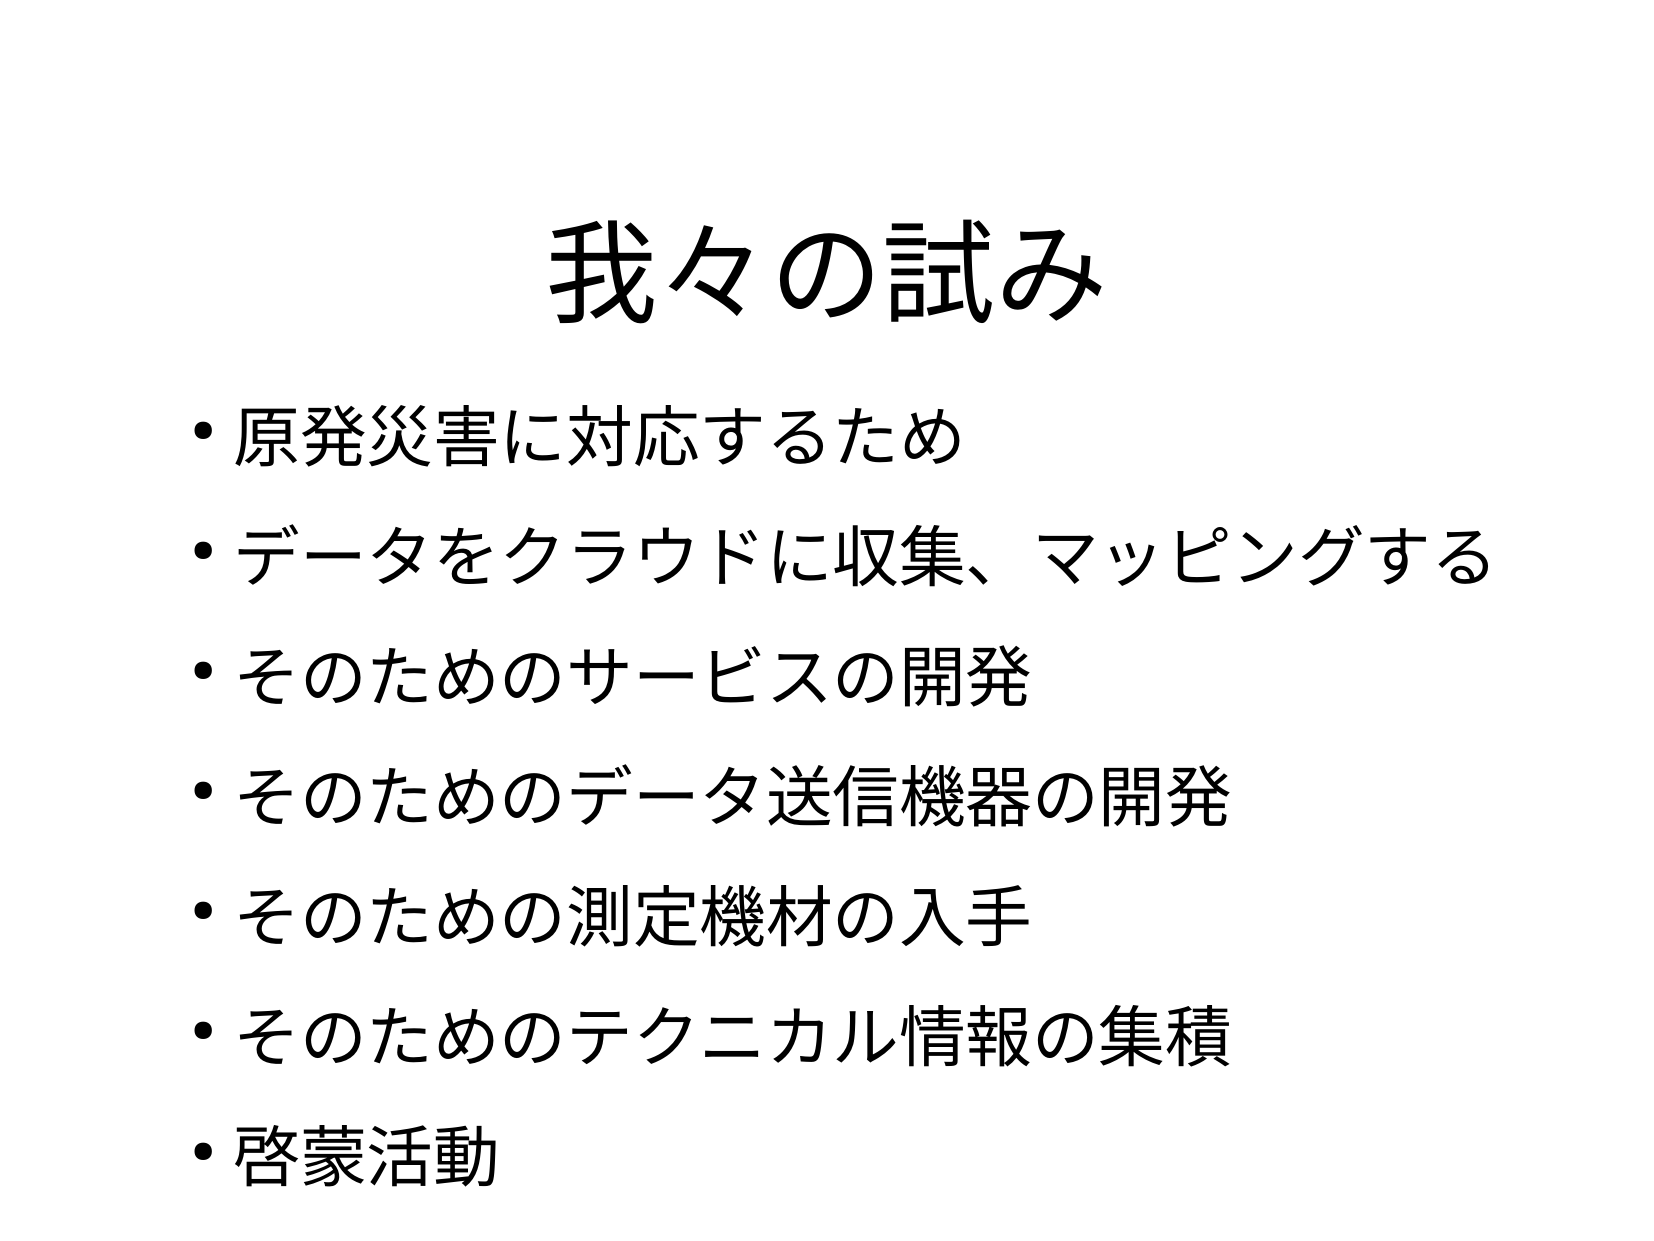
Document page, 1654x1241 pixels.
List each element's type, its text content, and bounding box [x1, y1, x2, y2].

list 原発災害に対応するため データをクラウドに収集、マッピングする そのためのサービスの開発 そのためのデータ送信機器の開発 そのための測定機材の入手 そのためのテクニカル情報の集積 啓蒙活動 [177, 383, 1571, 1203]
title 我々の試み [82, 161, 1571, 369]
